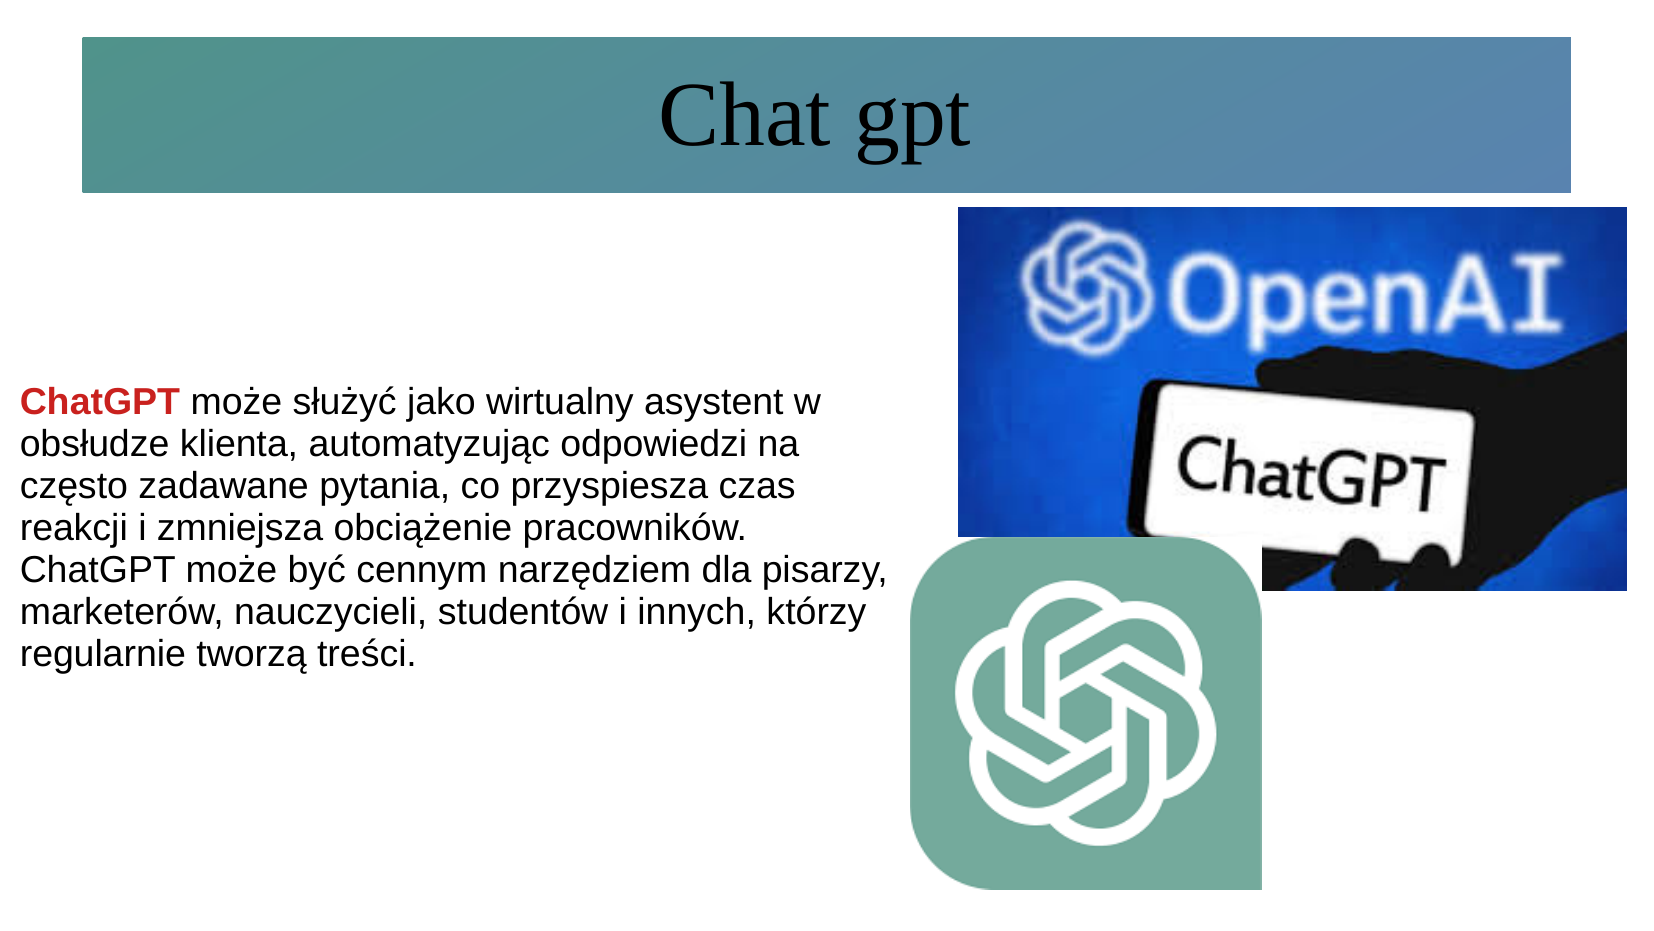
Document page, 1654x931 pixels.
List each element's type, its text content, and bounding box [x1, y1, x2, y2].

title Chat gpt [82, 37, 1571, 193]
text_box ChatGPT może służyć jako wirtualny asystent w obsłudze klienta, automatyzując odpowiedzi na często zadawane pytania, co przyspiesza czas reakcji i zmniejsza obciążenie pracowników. ChatGPT może być cennym narzędziem dla pisarzy, marketerów, nauczycieli, studentów i innych, którzy regularnie tworzą treści. [4, 373, 911, 851]
picture [910, 207, 1627, 890]
